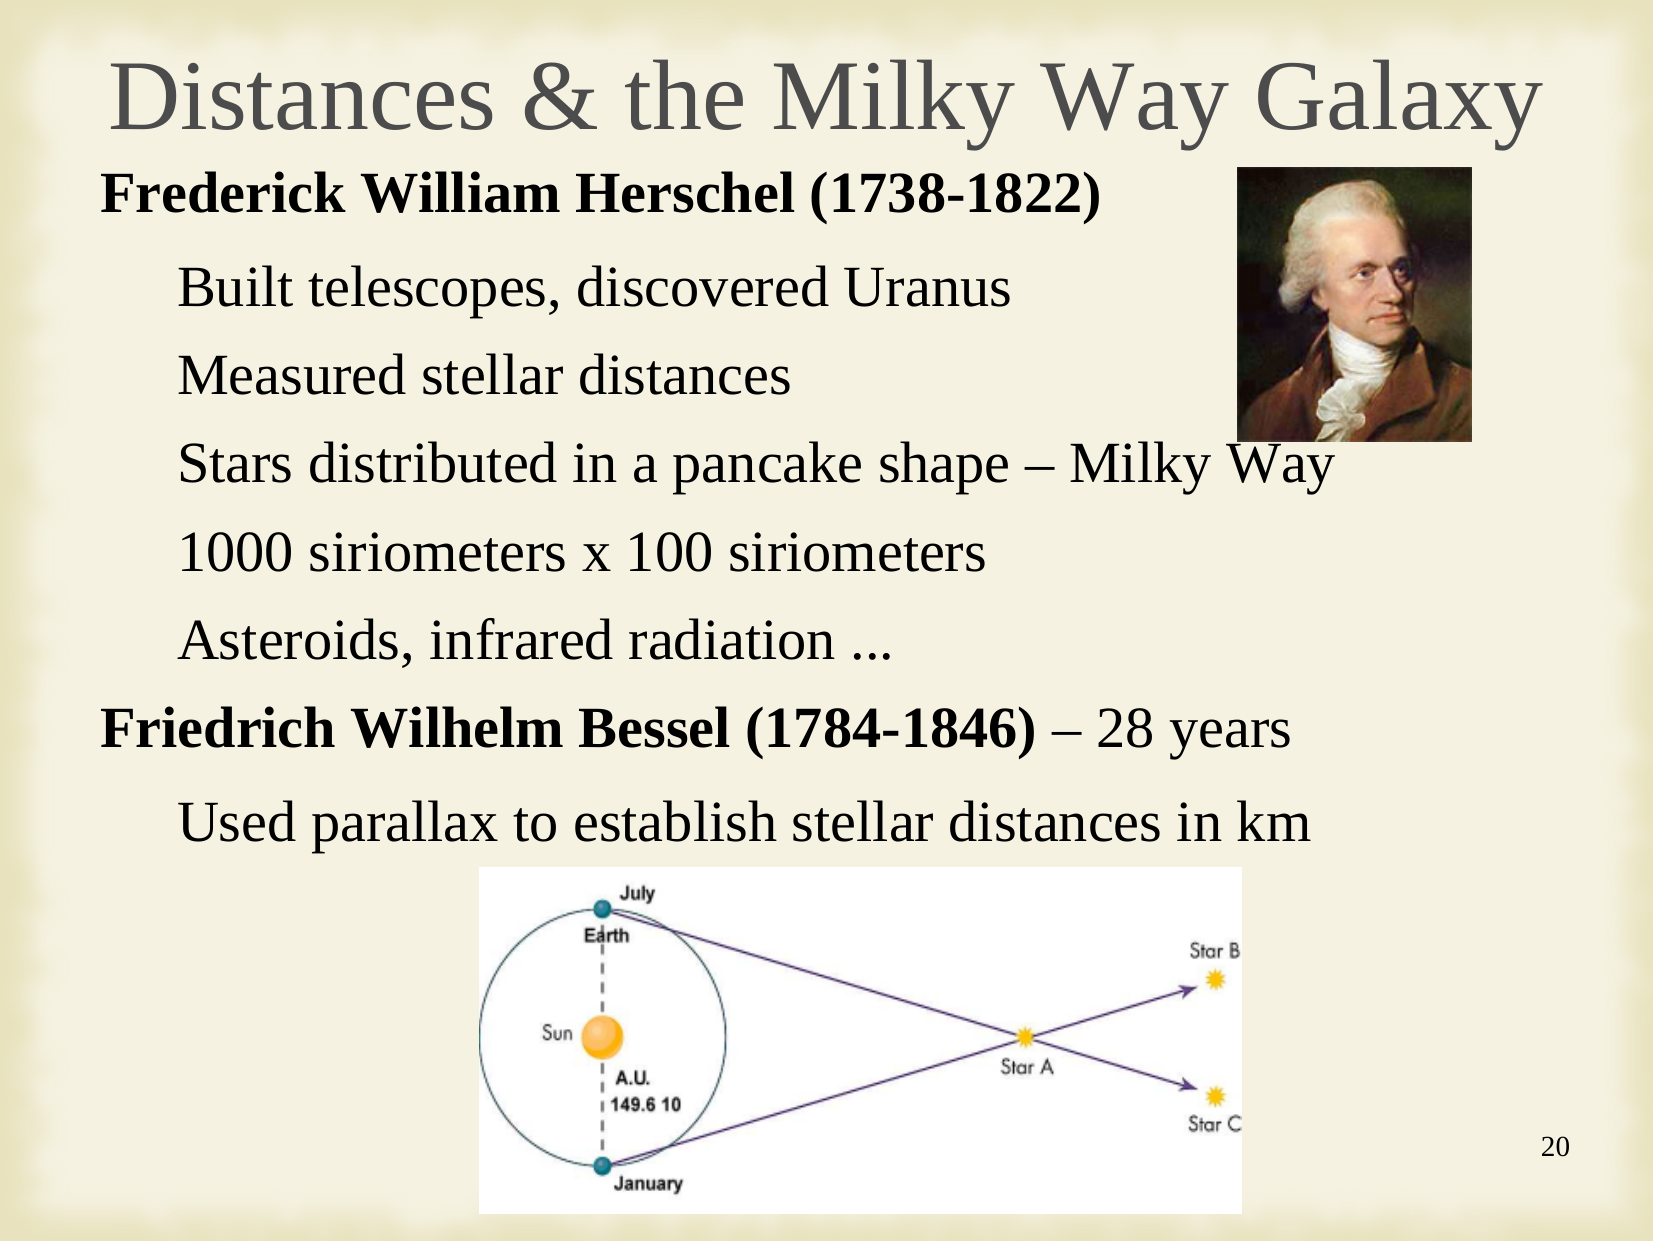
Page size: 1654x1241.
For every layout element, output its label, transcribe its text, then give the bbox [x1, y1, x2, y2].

list Frederick William Herschel (1738-1822) Built telescopes, discovered Uranus Measured stellar distances Stars distributed in a pancake shape – Milky Way 1000 siriometers x 100 siriometers Asteroids, infrared radiation ... Friedrich Wilhelm Bessel (1784-1846) – 28 years Used parallax to establish stellar distances in km [82, 160, 1571, 895]
picture [0, 0, 1653, 1241]
picture [1237, 167, 1472, 442]
title Distances & the Milky Way Galaxy [82, 0, 1571, 160]
